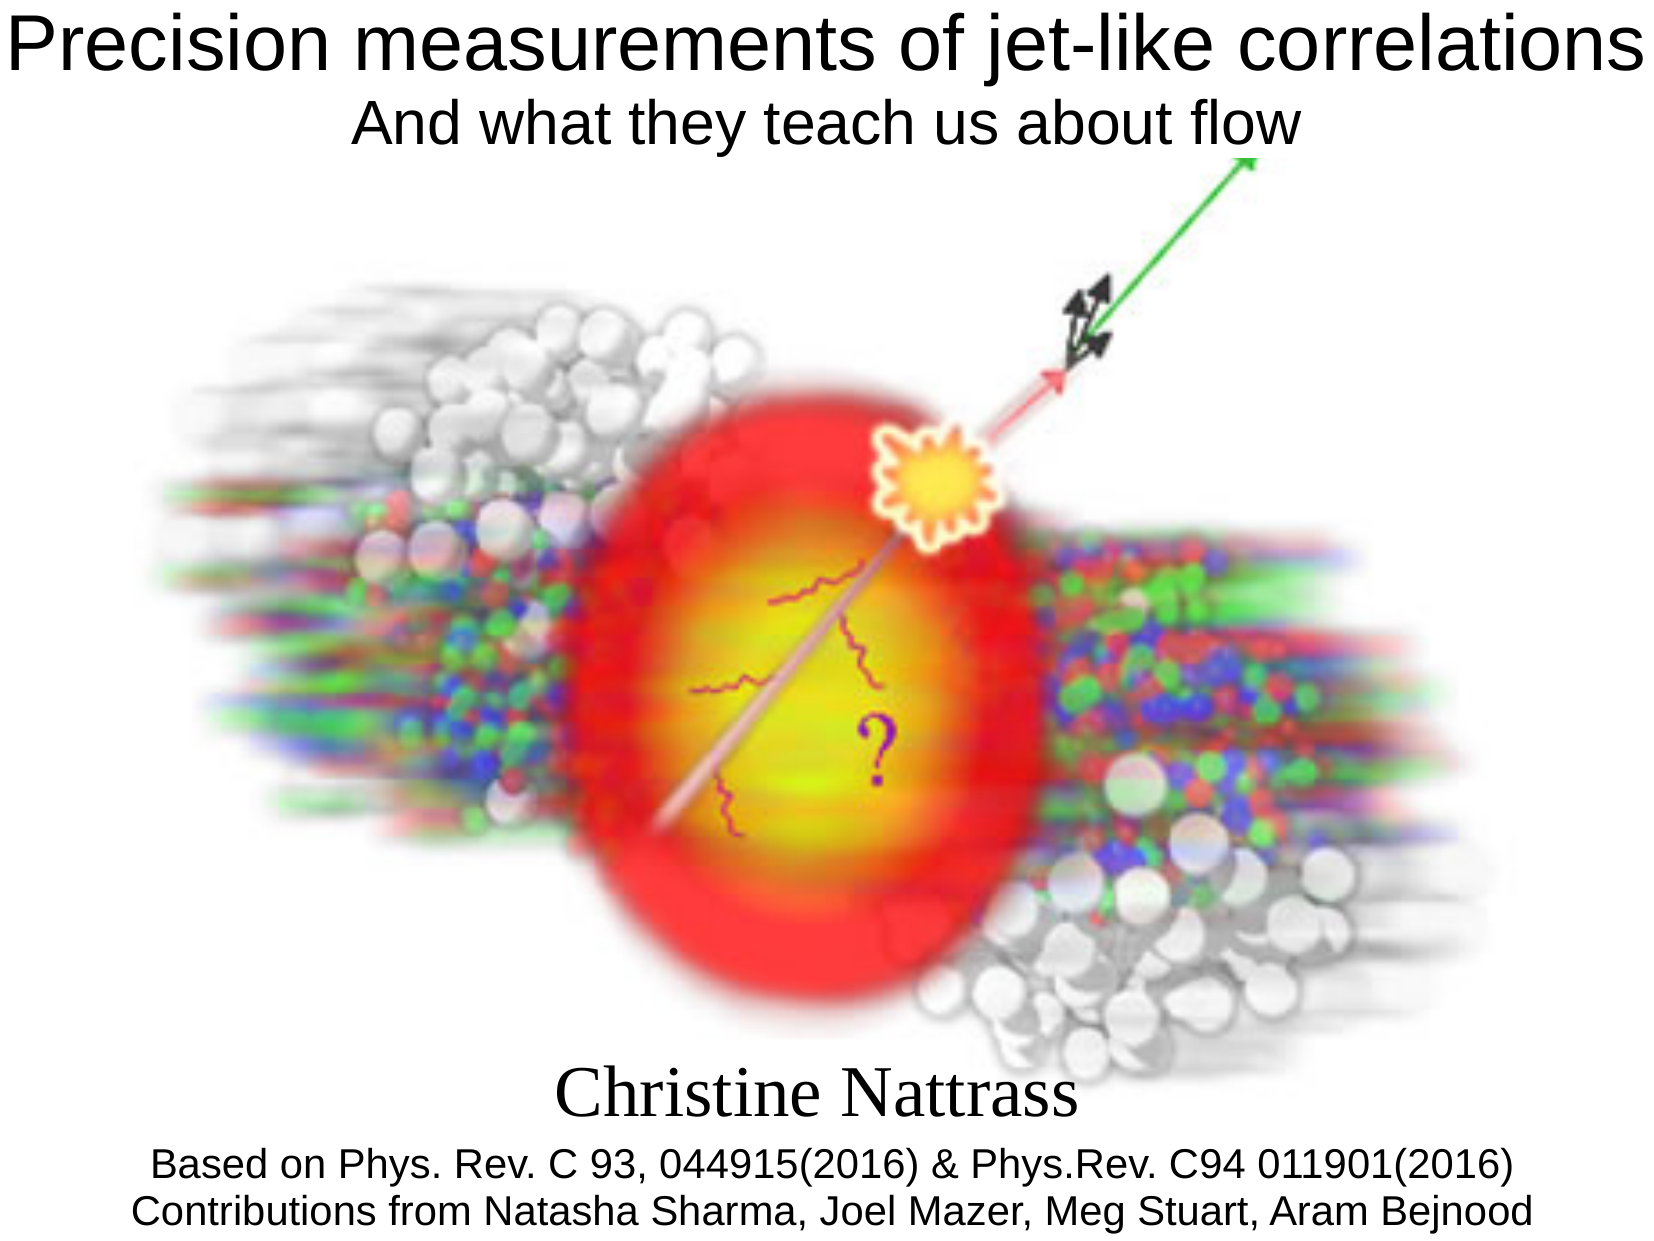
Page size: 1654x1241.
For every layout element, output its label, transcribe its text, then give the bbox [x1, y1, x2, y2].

text_box Christine Nattrass [540, 1043, 1411, 1141]
text_box Based on Phys. Rev. C 93, 044915(2016) & Phys.Rev. C94 011901(2016) Contributions from Natasha Sharma, Joel Mazer, Meg Stuart, Aram Bejnood [45, 1116, 1621, 1241]
picture [107, 212, 1546, 1116]
title Precision measurements of jet-like correlations And what they teach us about flow [0, 0, 1654, 212]
